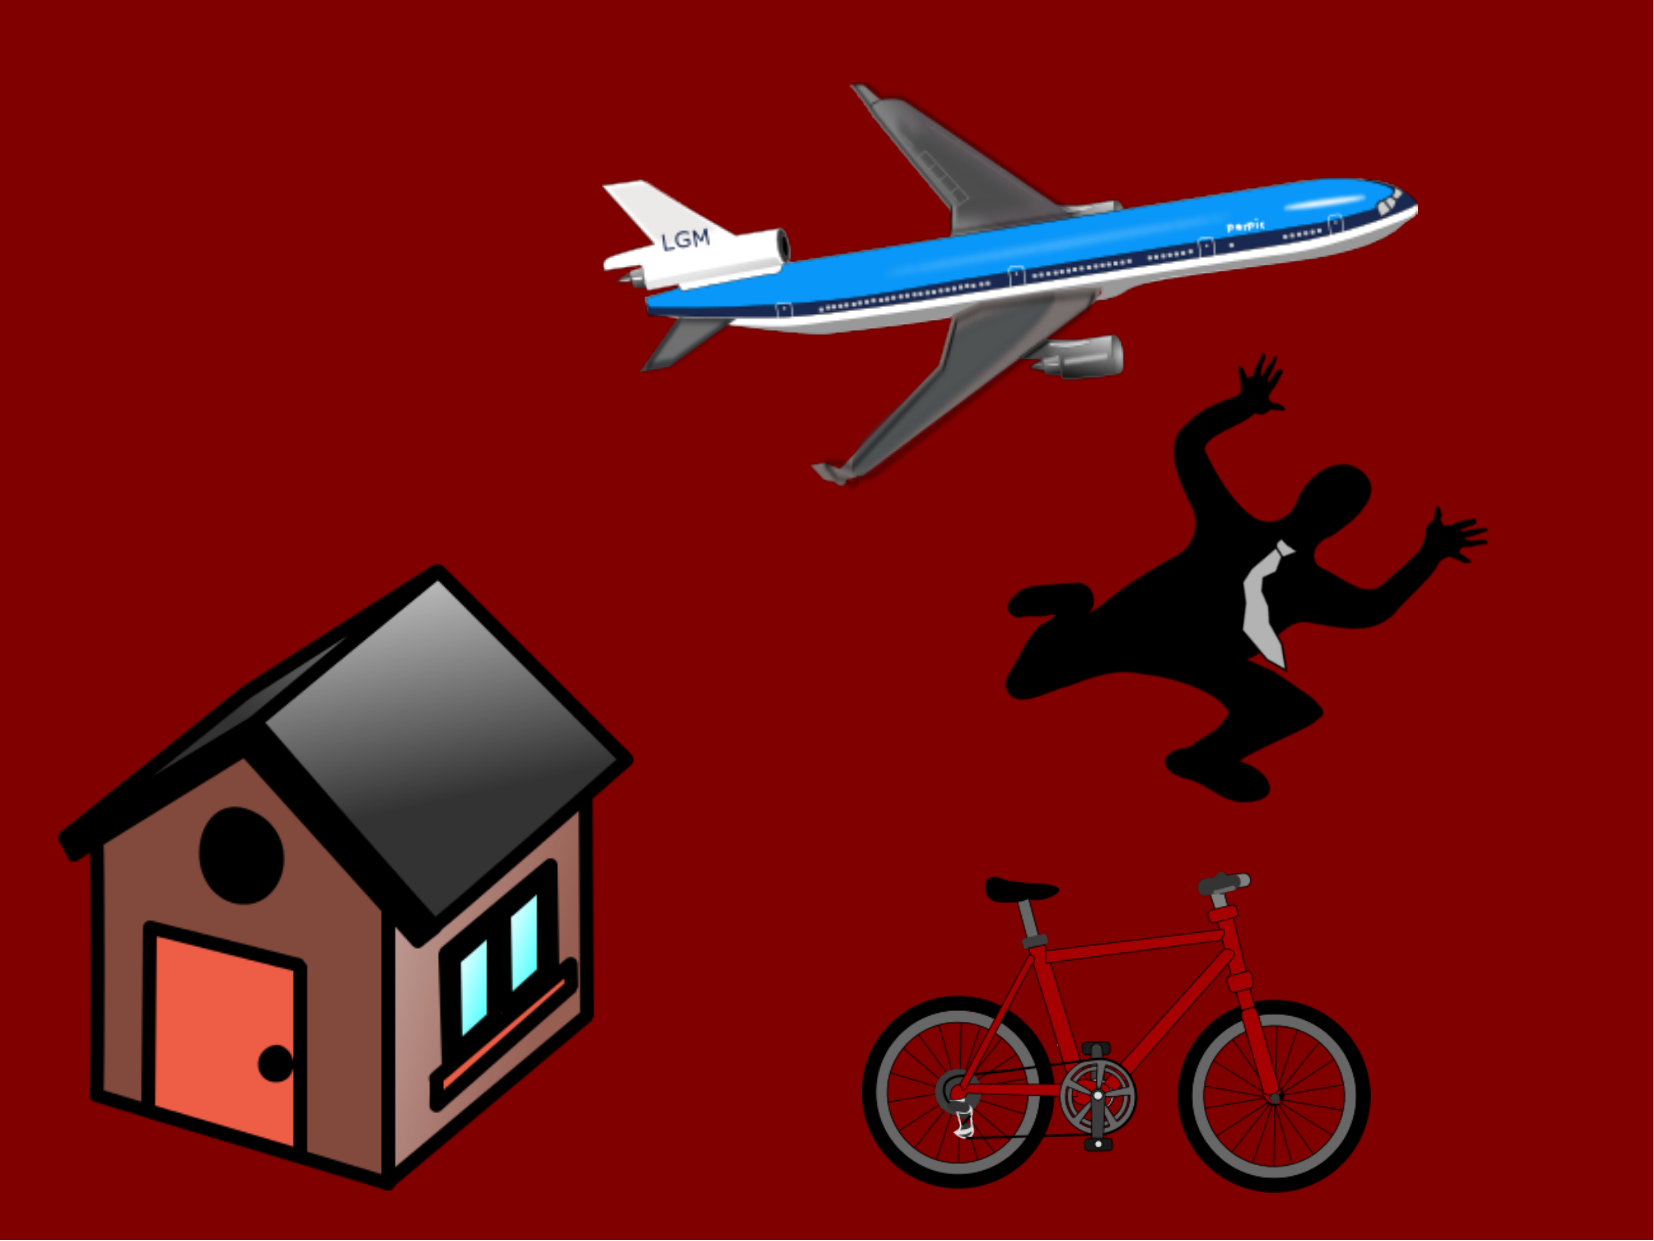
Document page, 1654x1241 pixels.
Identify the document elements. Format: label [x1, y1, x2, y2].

picture [602, 82, 1489, 804]
picture [862, 872, 1371, 1193]
picture [0, 549, 691, 1241]
